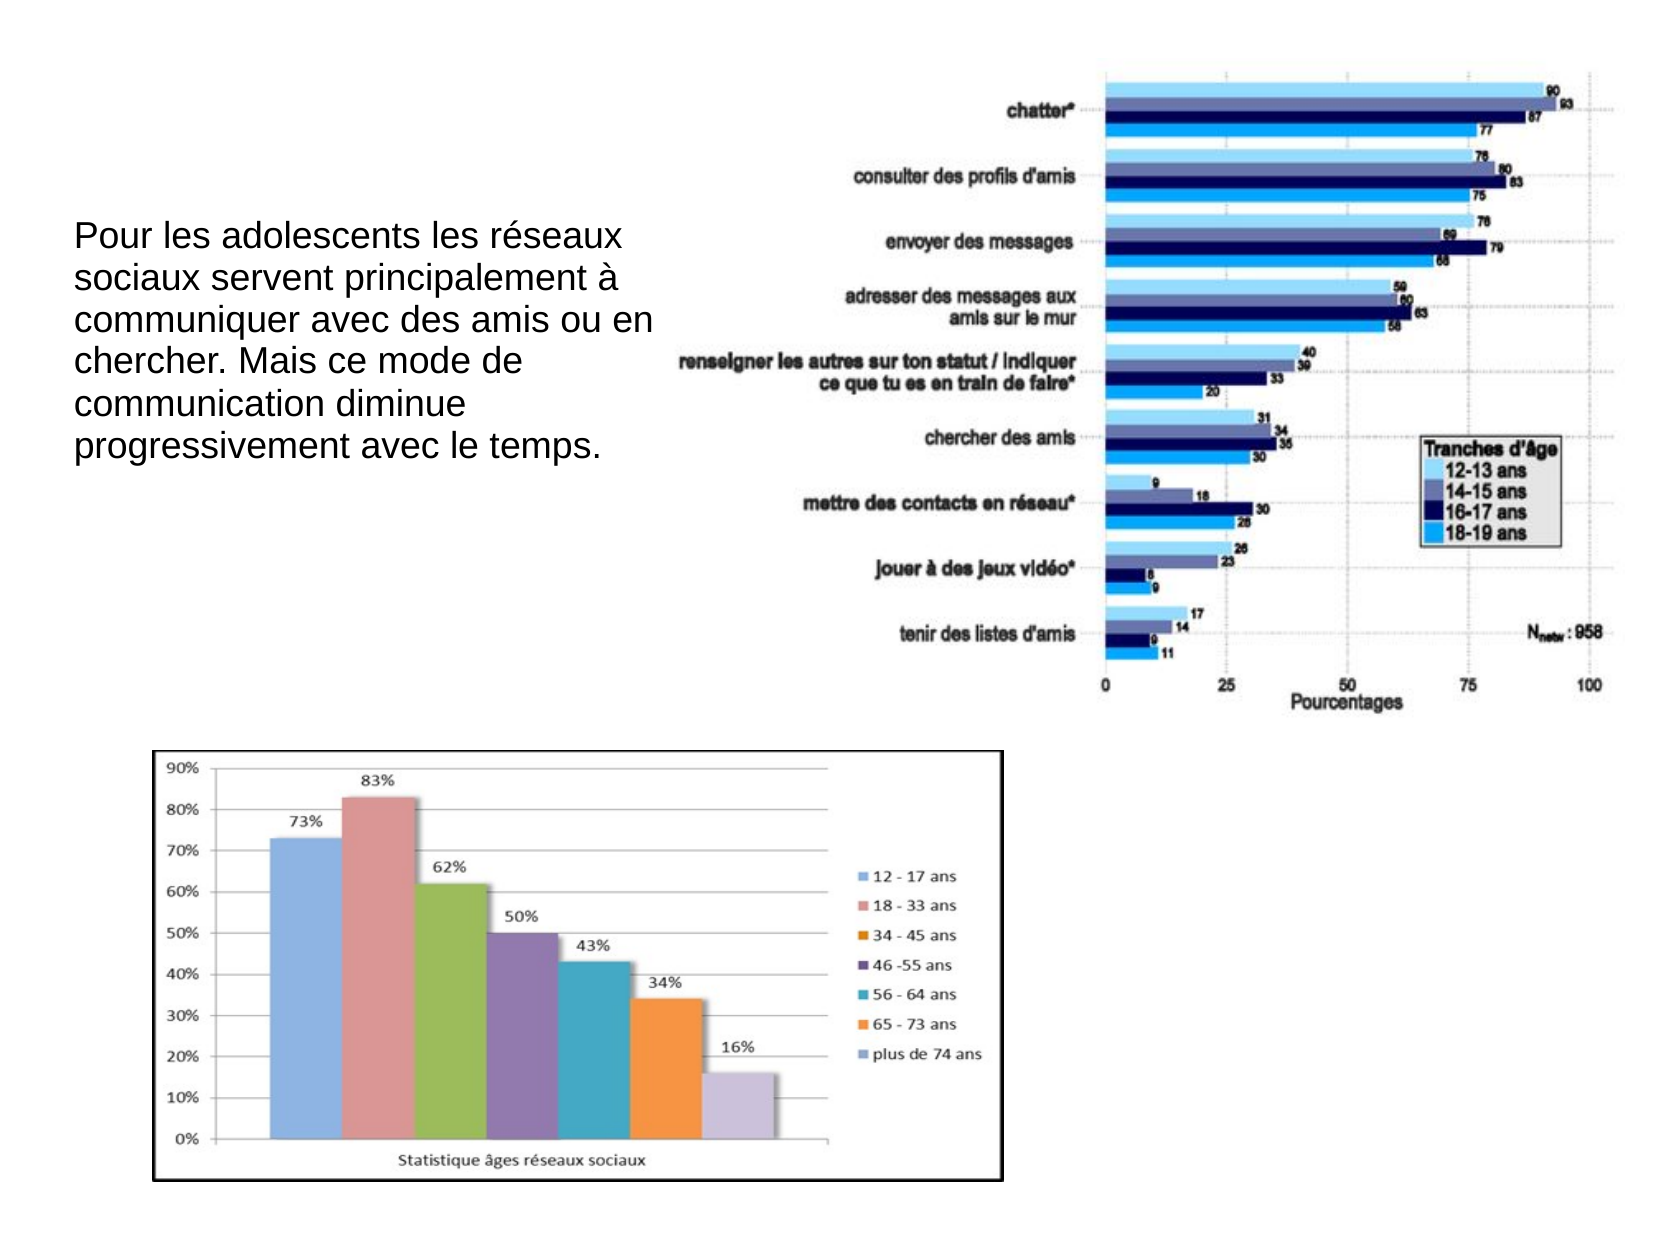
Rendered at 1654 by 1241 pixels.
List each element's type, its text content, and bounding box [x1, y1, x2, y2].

picture [152, 750, 1004, 1182]
picture [649, 58, 1625, 739]
text_box Pour les adolescents les réseaux sociaux servent principalement à communiquer avec des amis ou en chercher. Mais ce mode de communication diminue progressivement avec le temps. [59, 206, 768, 474]
